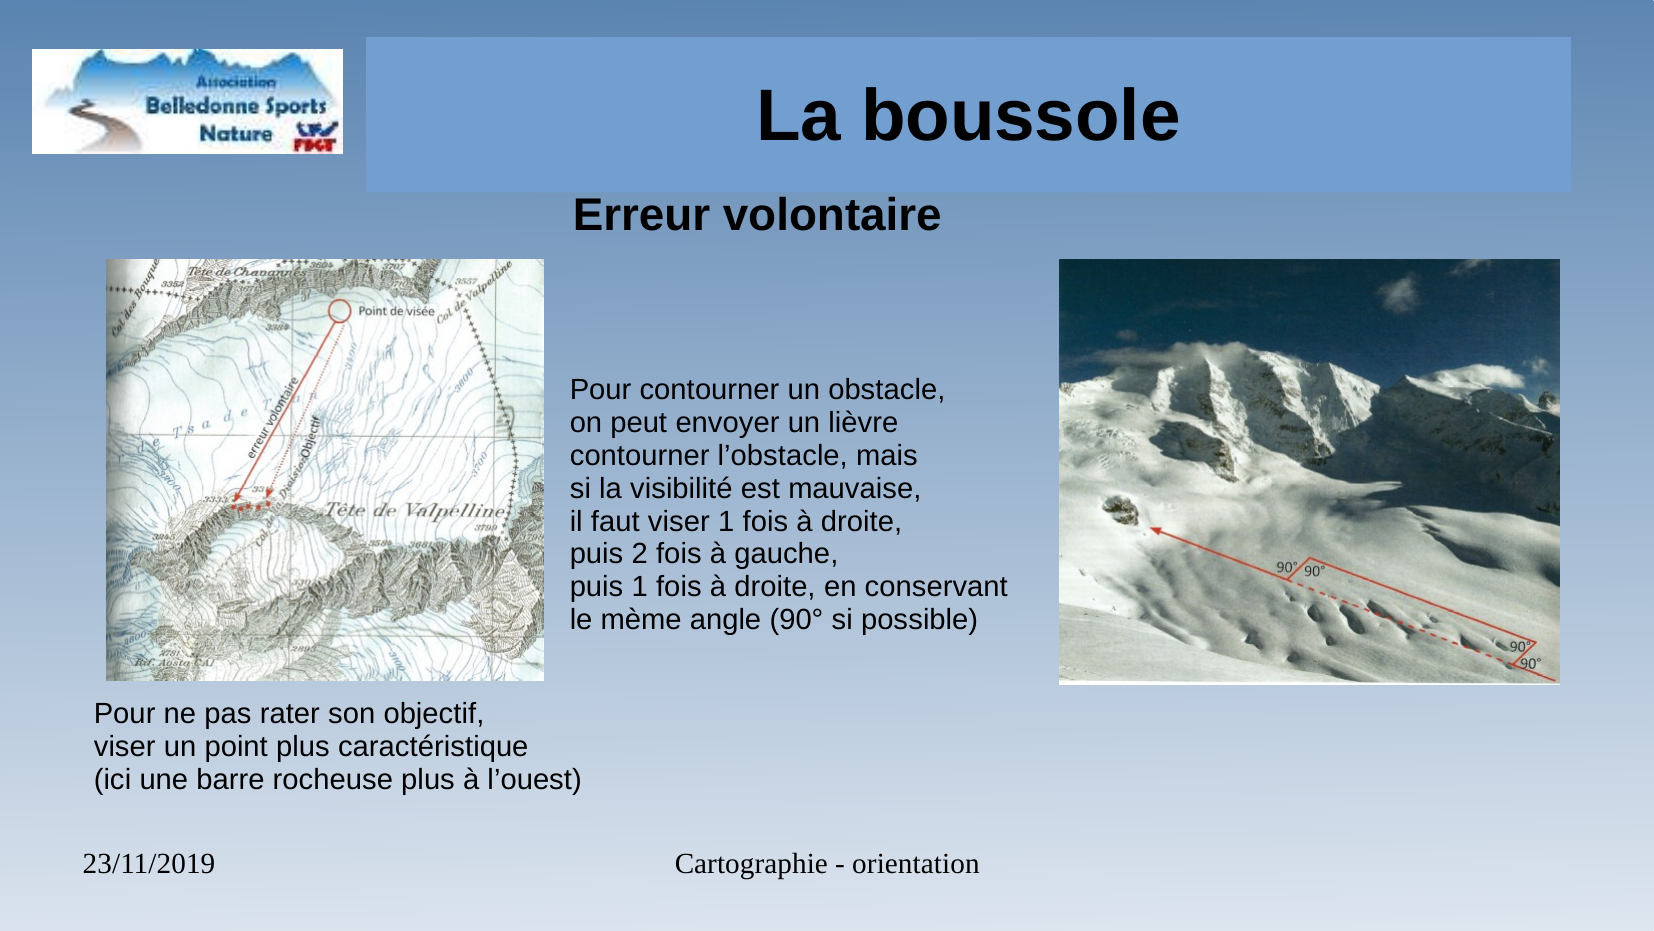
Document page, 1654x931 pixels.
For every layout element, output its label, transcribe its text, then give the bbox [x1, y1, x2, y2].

title La boussole [366, 37, 1571, 193]
picture [1059, 259, 1560, 686]
picture [32, 49, 343, 154]
text_box Pour ne pas rater son objectif, viser un point plus caractéristique (ici une barre rocheuse plus à l’ouest) [79, 690, 615, 804]
text_box Pour contourner un obstacle, on peut envoyer un lièvre contourner l’obstacle, mais si la visibilité est mauvaise, il faut viser 1 fois à droite, puis 2 fois à gauche, puis 1 fois à droite, en conservant le mème angle (90° si possible) [555, 366, 1032, 644]
text_box Erreur volontaire [558, 181, 957, 249]
picture [106, 259, 544, 681]
